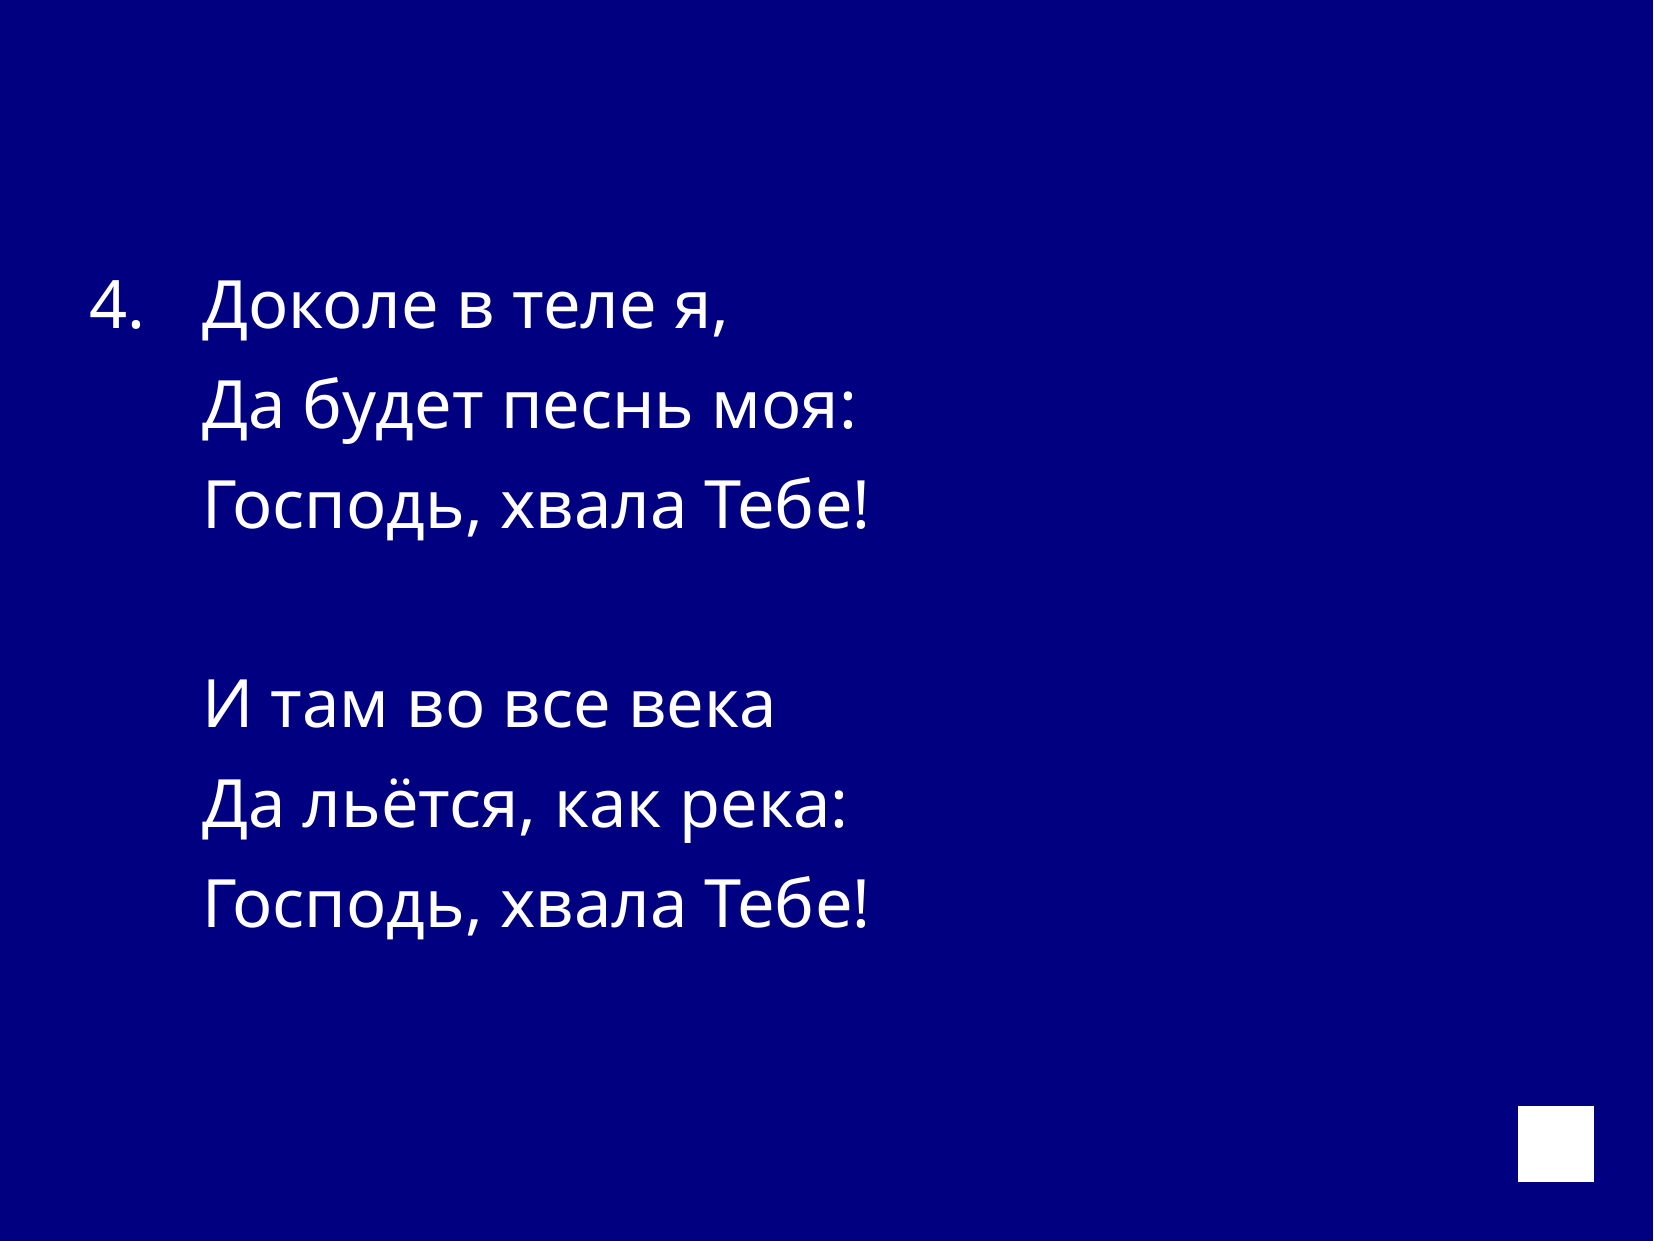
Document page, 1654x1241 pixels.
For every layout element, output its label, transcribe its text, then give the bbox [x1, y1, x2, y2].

text_box 4. Доколе в теле я, Да будет песнь моя: Господь, хвала Тебе! И там во все века Да льётся, как река: Господь, хвала Тебе! [75, 150, 1576, 1163]
text_box [1518, 1106, 1594, 1182]
